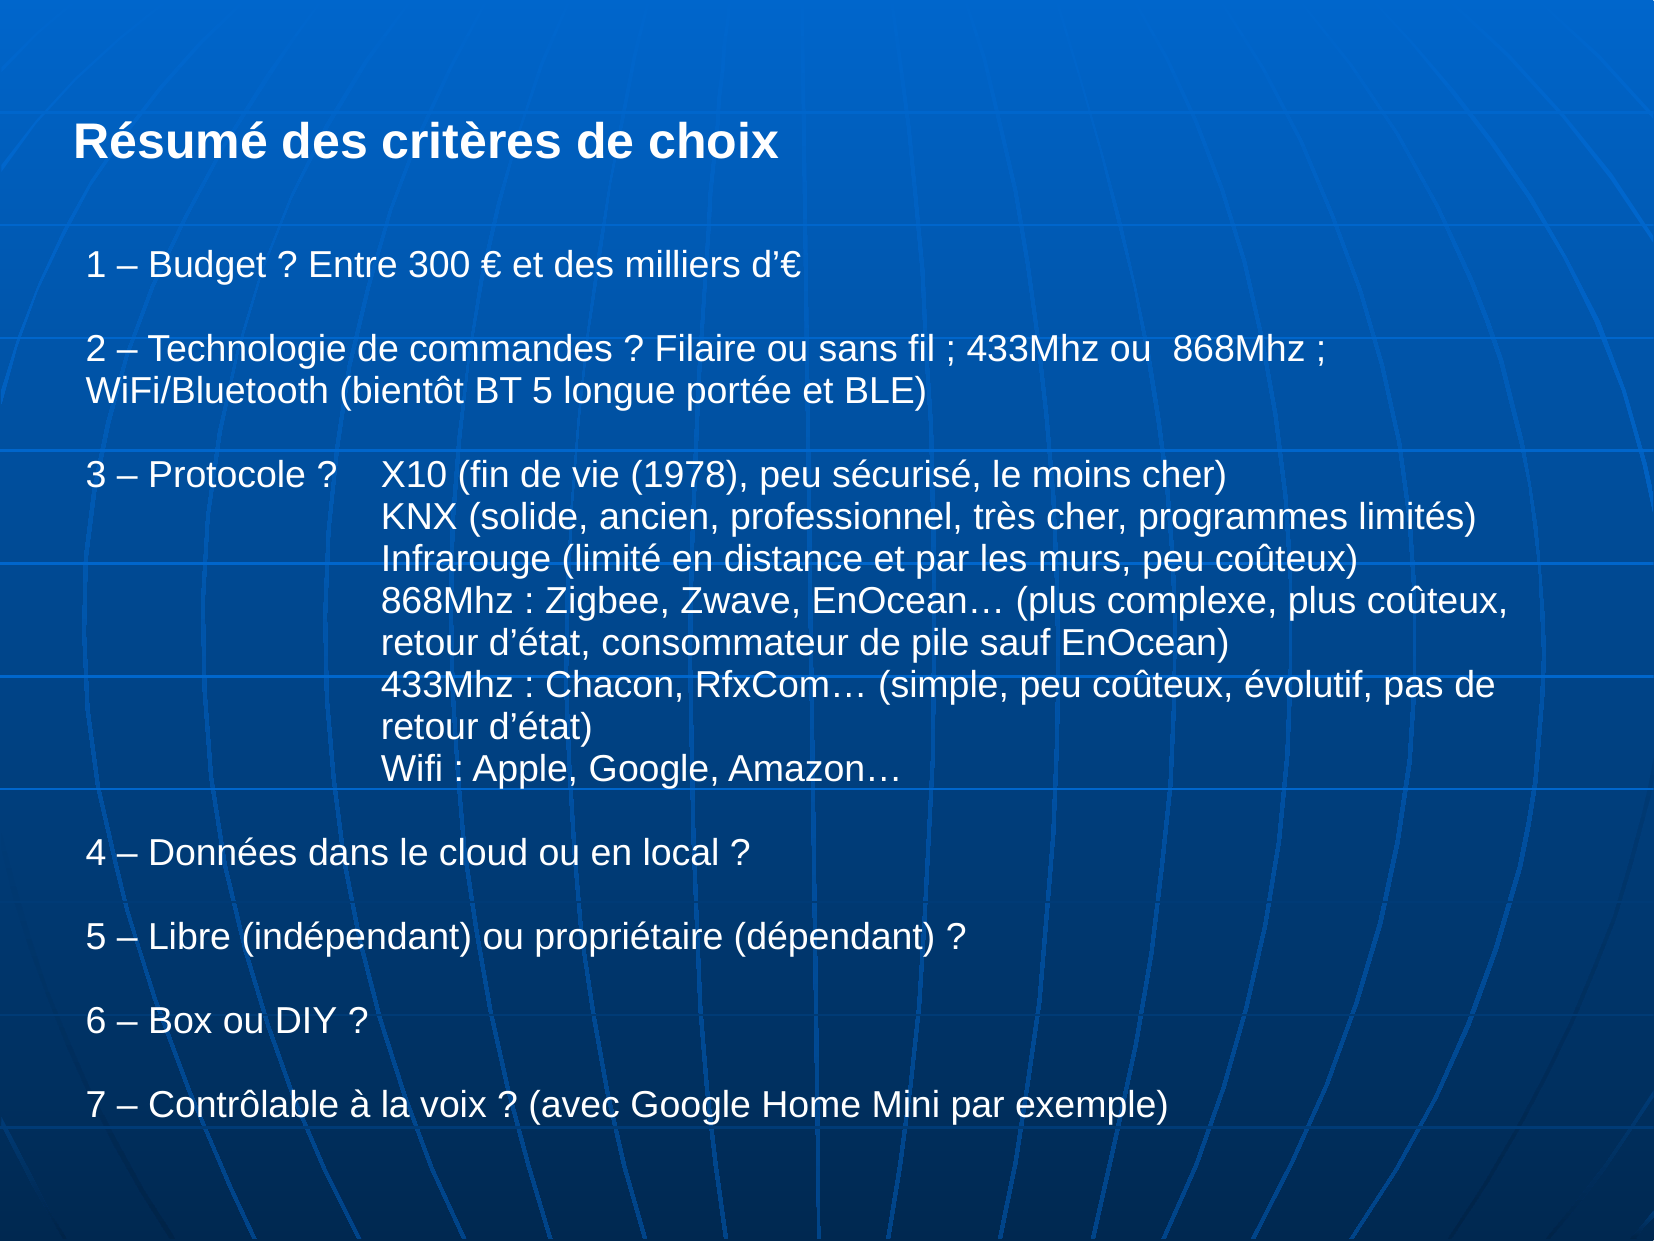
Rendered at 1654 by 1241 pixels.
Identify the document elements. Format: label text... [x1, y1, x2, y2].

text_box 1 – Budget ? Entre 300 € et des milliers d’€ 2 – Technologie de commandes ? Filaire ou sans fil ; 433Mhz ou 868Mhz ; WiFi/Bluetooth (bientôt BT 5 longue portée et BLE) 3 – Protocole ? X10 (fin de vie (1978), peu sécurisé, le moins cher) KNX (solide, ancien, professionnel, très cher, programmes limités) Infrarouge (limité en distance et par les murs, peu coûteux) 868Mhz : Zigbee, Zwave, EnOcean… (plus complexe, plus coûteux, retour d’état, consommateur de pile sauf EnOcean) 433Mhz : Chacon, RfxCom… (simple, peu coûteux, évolutif, pas de retour d’état) Wifi : Apple, Google, Amazon… 4 – Données dans le cloud ou en local ? 5 – Libre (indépendant) ou propriétaire (dépendant) ? 6 – Box ou DIY ? 7 – Contrôlable à la voix ? (avec Google Home Mini par exemple) [70, 236, 1560, 1134]
text_box Résumé des critères de choix [59, 106, 795, 179]
